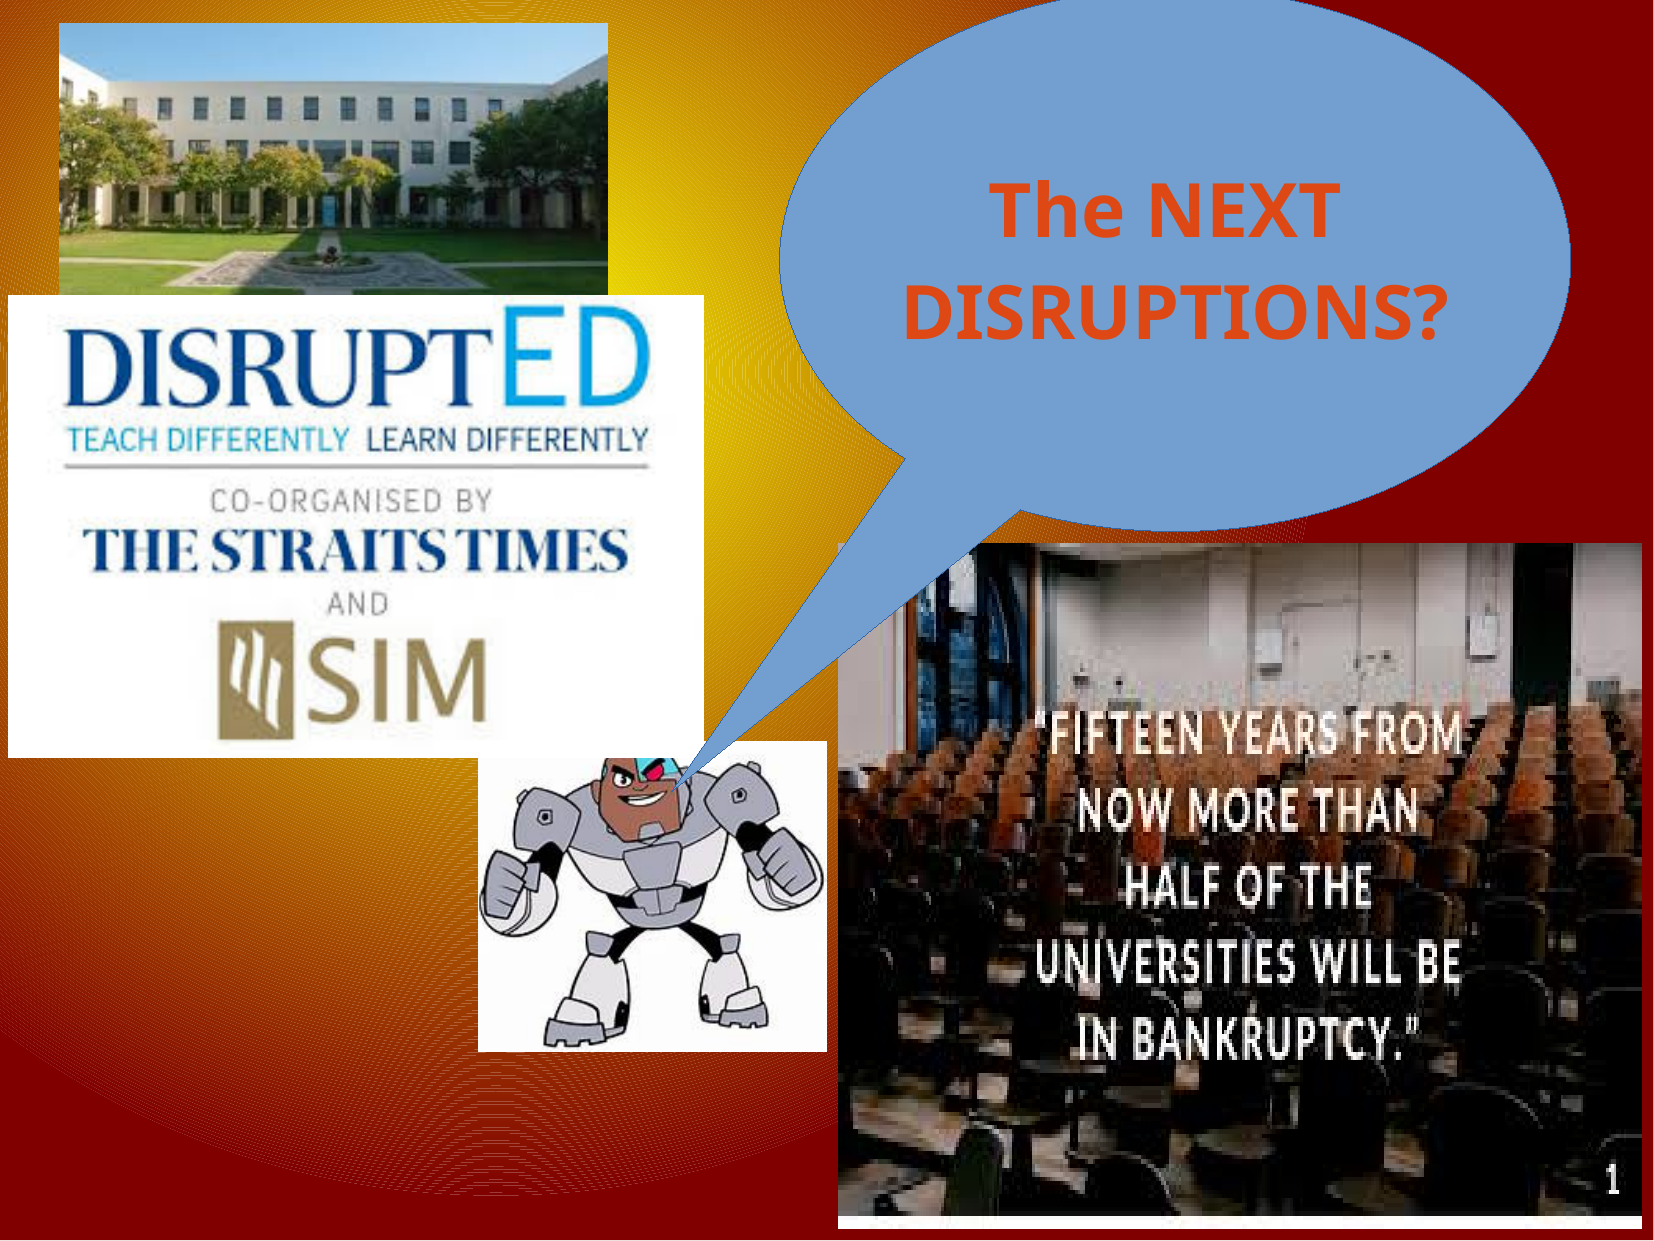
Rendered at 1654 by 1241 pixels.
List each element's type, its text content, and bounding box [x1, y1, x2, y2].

picture [8, 23, 827, 1052]
text_box The NEXT DISRUPTIONS? [671, 0, 1571, 792]
picture [838, 543, 845, 552]
picture [838, 543, 1642, 1229]
